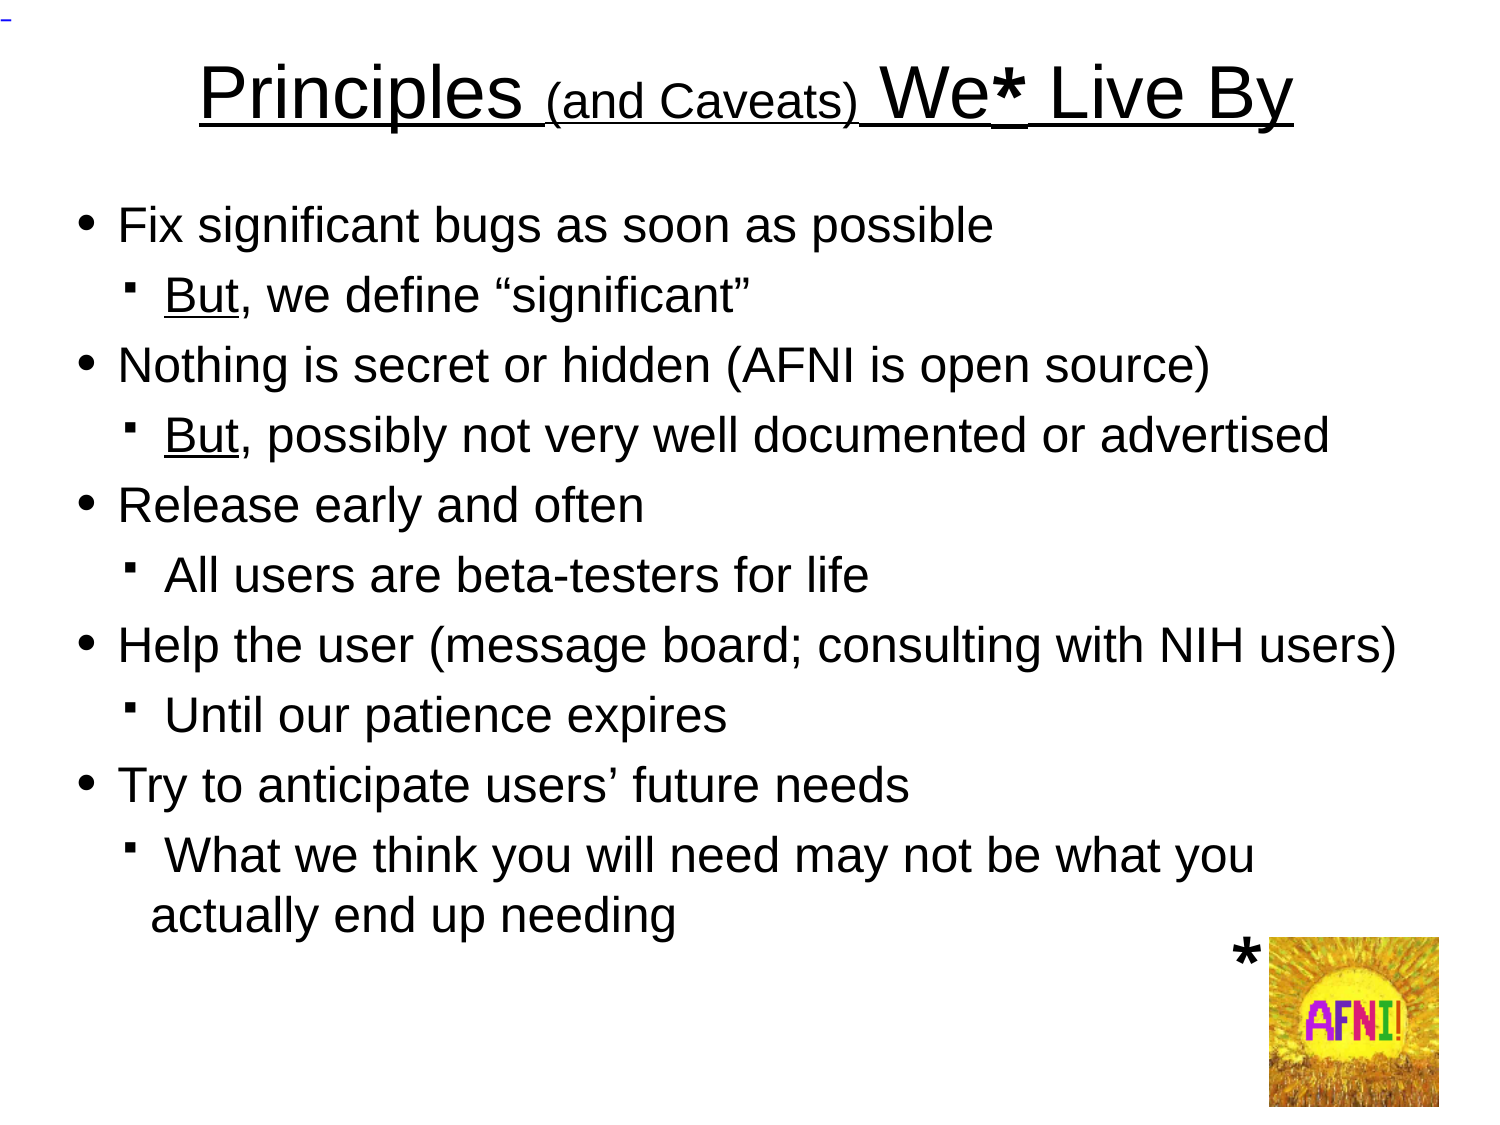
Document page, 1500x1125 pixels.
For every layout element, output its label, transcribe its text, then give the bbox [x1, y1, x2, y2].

text_box * [1216, 916, 1428, 1001]
list Fix significant bugs as soon as possible But, we define “significant” Nothing is secret or hidden (AFNI is open source) But, possibly not very well documented or advertised Release early and often All users are beta-testers for life Help the user (message board; consulting with NIH users) Until our patience expires Try to anticipate users’ future needs What we think you will need may not be what you actually end up needing [60, 185, 1449, 1065]
picture [1269, 937, 1439, 1107]
title Principles (and Caveats) We* Live By [109, 26, 1385, 152]
